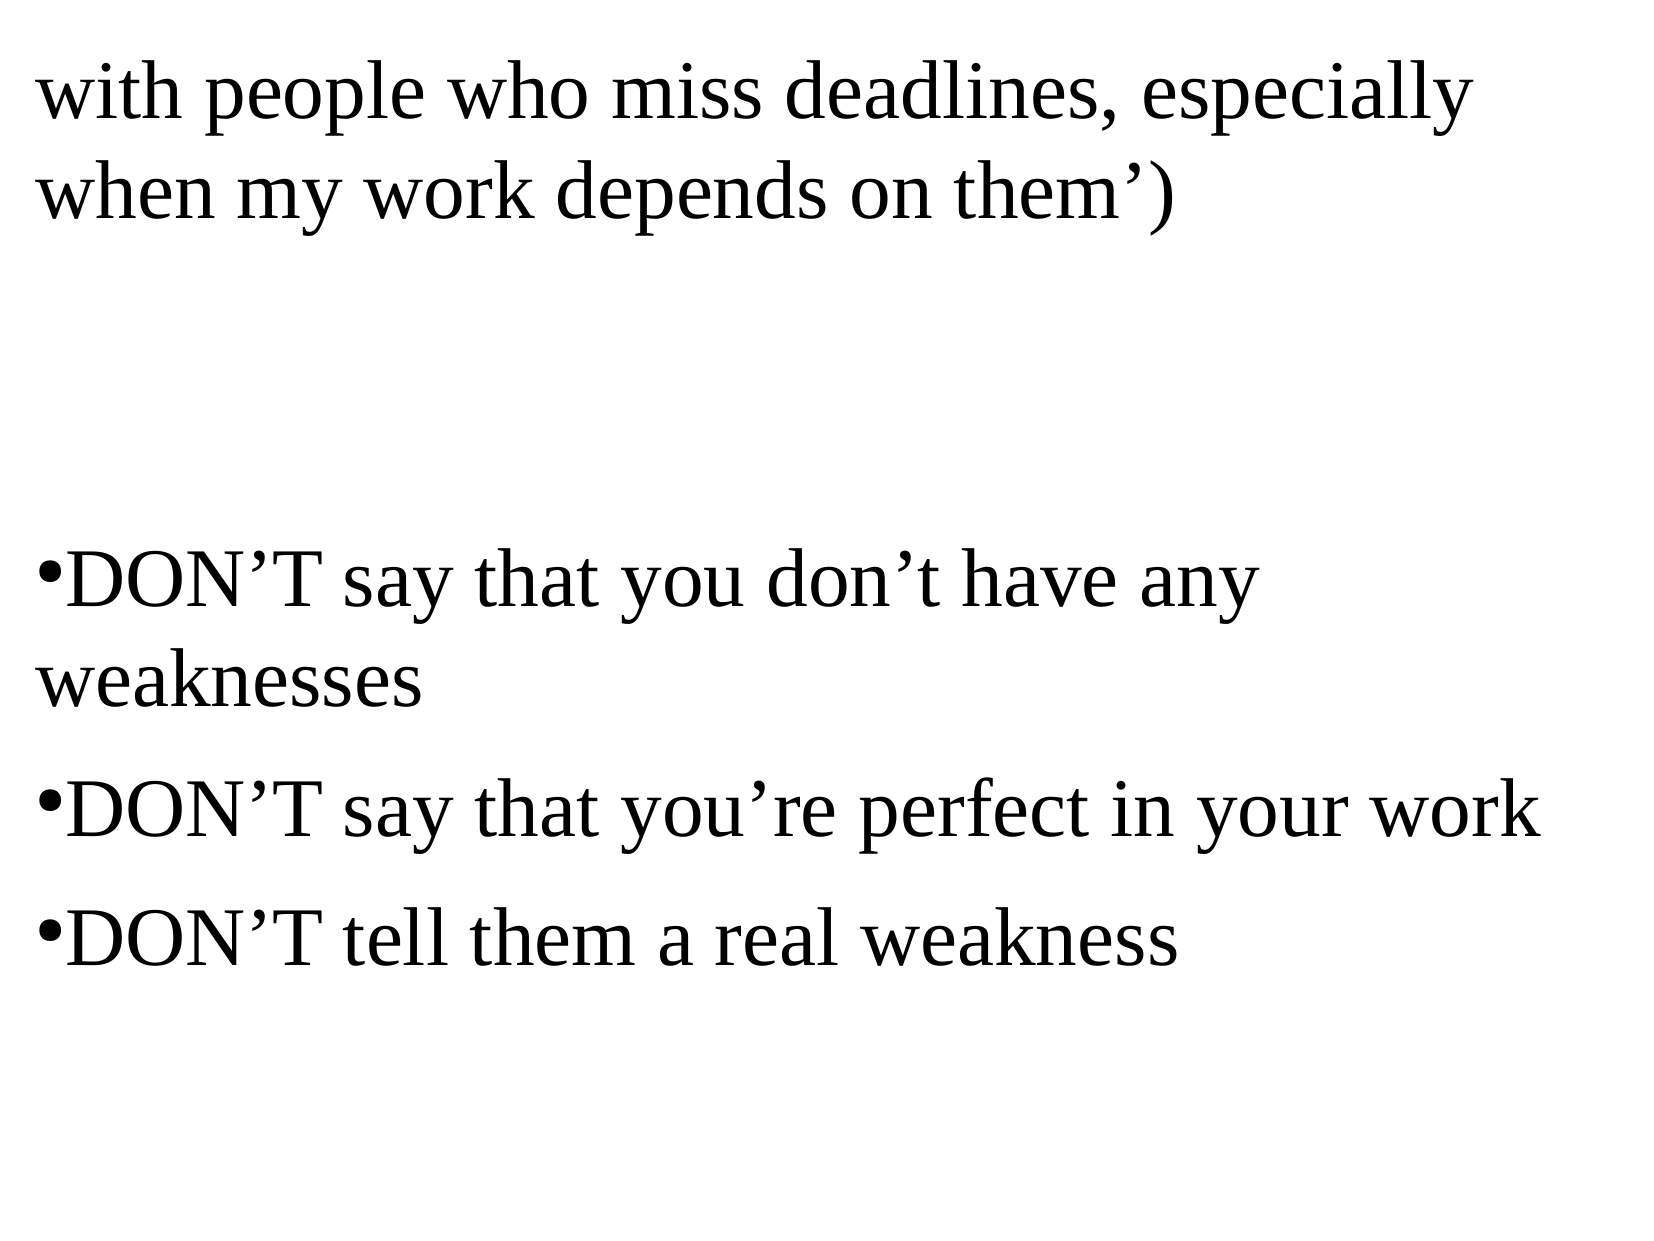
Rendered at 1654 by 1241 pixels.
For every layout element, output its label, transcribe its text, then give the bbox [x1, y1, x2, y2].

list with people who miss deadlines, especially when my work depends on them’) DON’T say that you don’t have any weaknesses DON’T say that you’re perfect in your work DON’T tell them a real weakness [35, 35, 1607, 1182]
